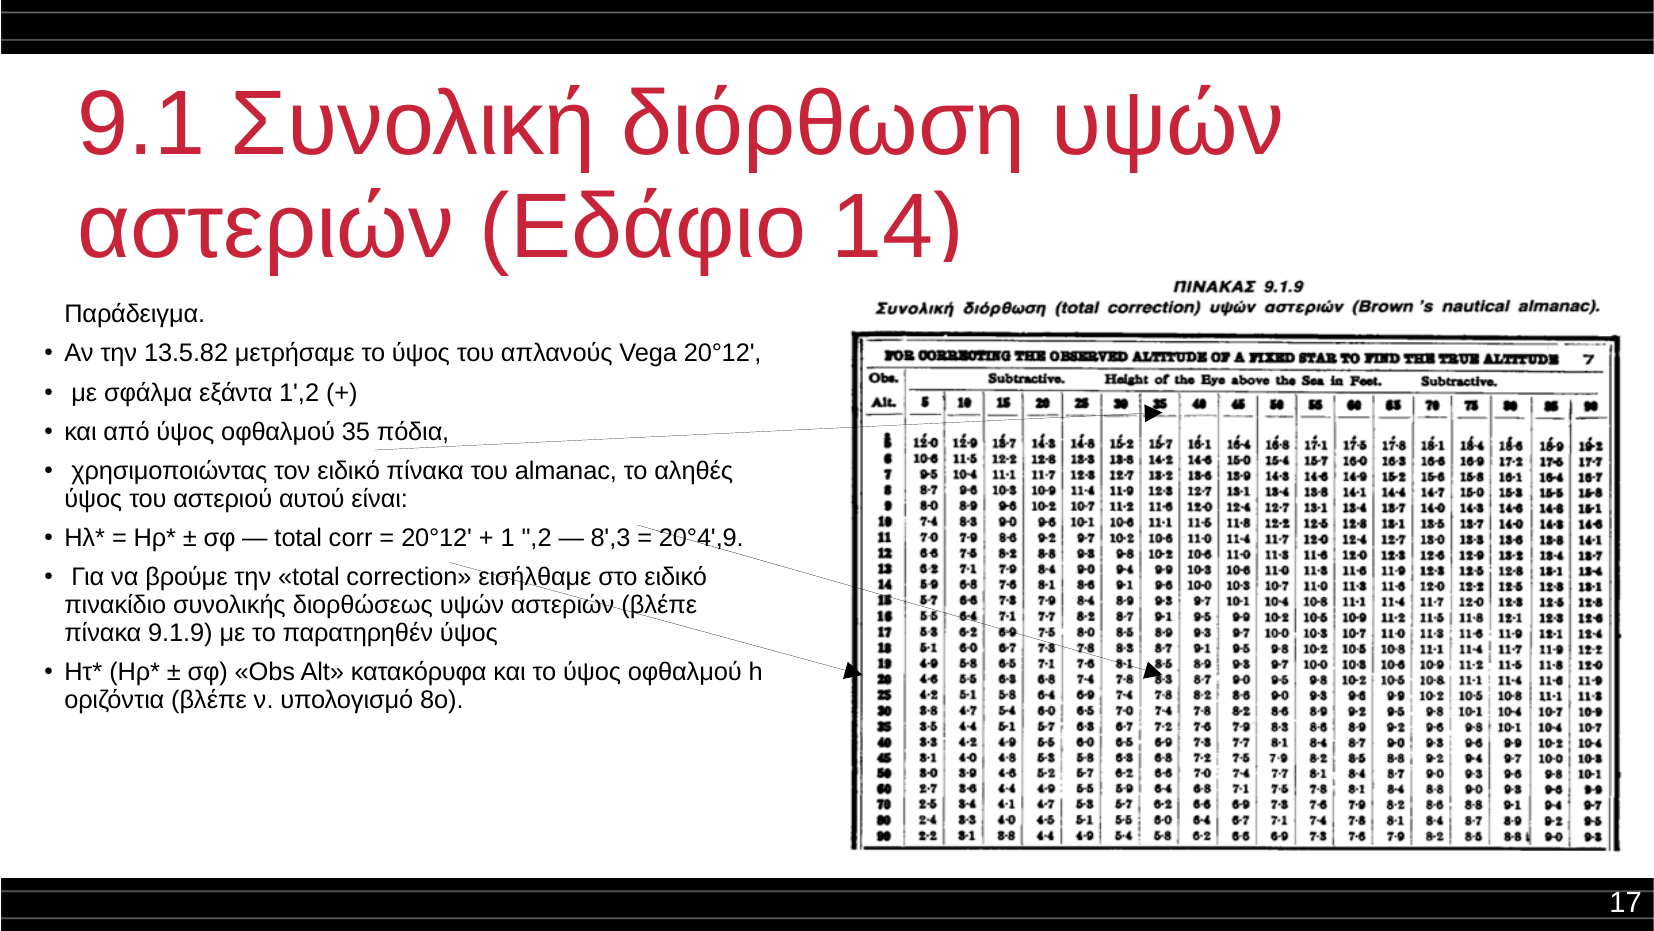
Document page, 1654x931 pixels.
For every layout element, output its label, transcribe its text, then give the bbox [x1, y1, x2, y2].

picture [1, 0, 1654, 54]
list Παράδειγμα. Αν την 13.5.82 μετρήσαμε το ύψος του απλανούς Vega 20°12', με σφάλμα εξάντα 1',2 (+) και από ύψος οφθαλμού 35 πόδια, χρησιμοποιώντας τον ειδικό πίνακα του almanac, το αληθές ύψος του αστεριού αυτού είναι: Ηλ* = Ηρ* ± σφ — total corr = 20°12' + 1 ",2 — 8',3 = 20°4',9. Για να βρούμε την «total correction» εισήλθαμε στο ειδικό πινακίδιο συνολικής διορθώσεως υψών αστεριών (βλέπε πίνακα 9.1.9) με το παρατηρηθέν ύψος Ητ* (Ηρ* ± σφ) «Obs Alt» κατακόρυφα και το ύψος οφθαλμού h οριζόντια (βλέπε ν. υπολογισμό 8ο). [37, 300, 764, 786]
picture [825, 262, 1654, 863]
picture [1, 878, 1654, 931]
title 9.1 Συνολική διόρθωση υψών αστεριών (Εδάφιο 14) [77, 71, 1566, 277]
